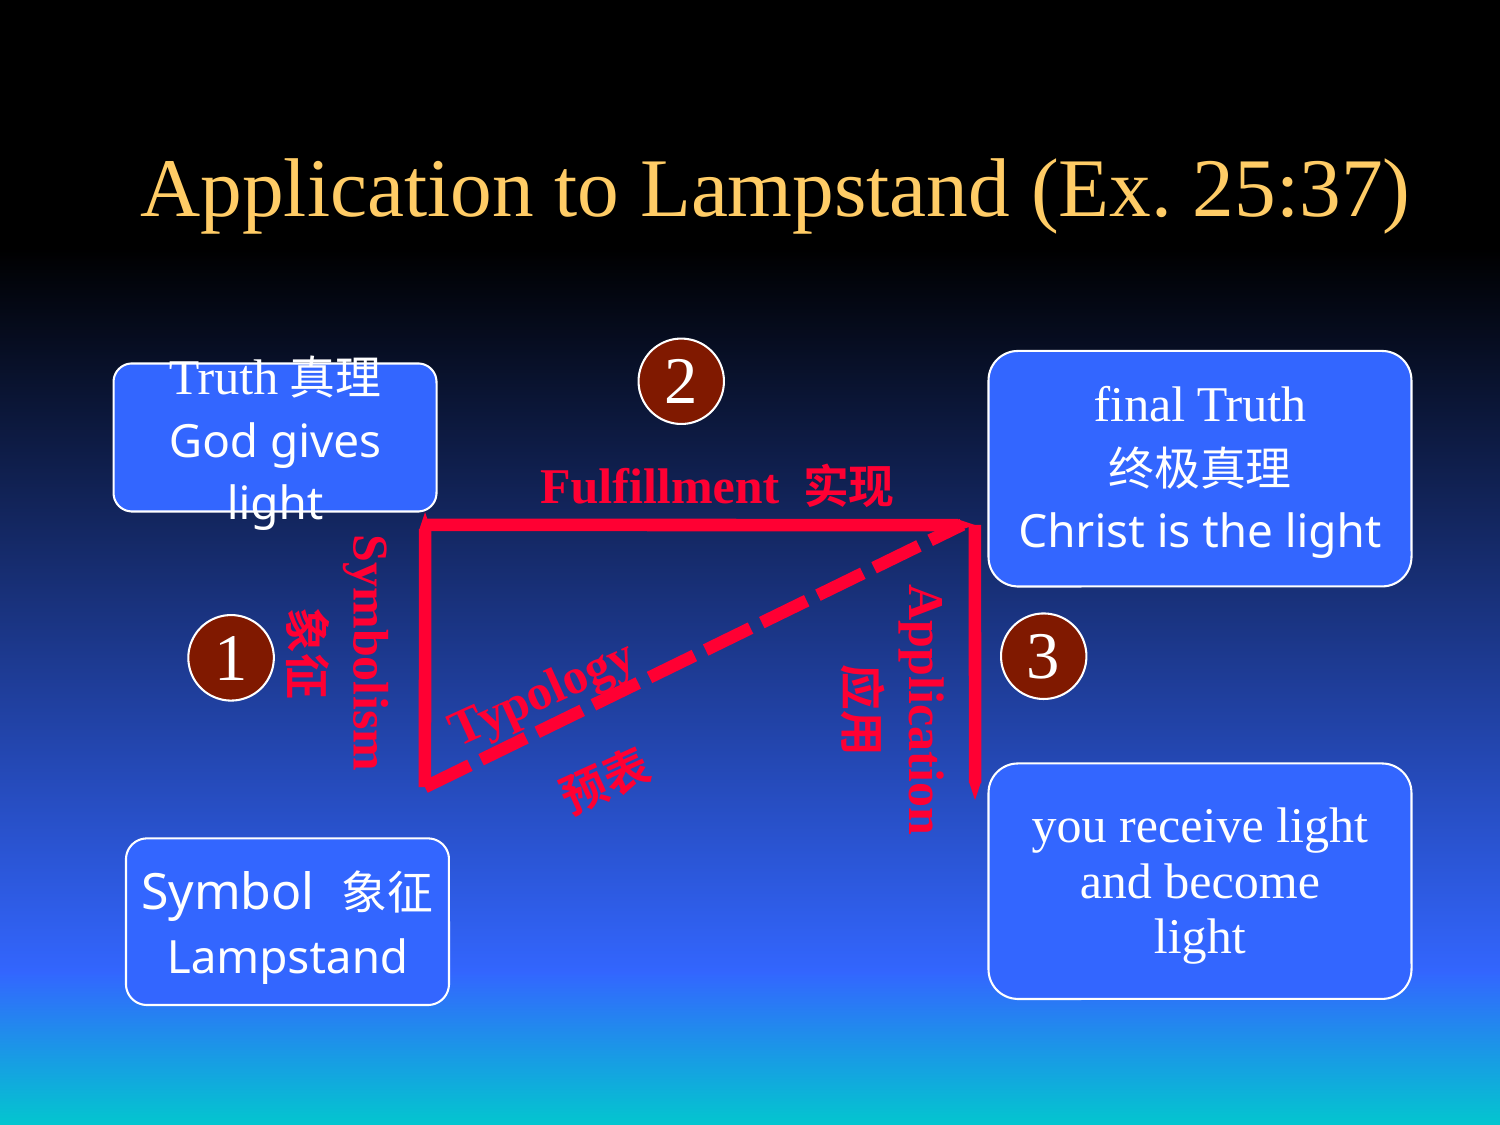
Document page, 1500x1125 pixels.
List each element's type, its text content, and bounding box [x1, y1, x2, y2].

text_box Truth真理 God gives light [113, 363, 437, 512]
text_box Application 应用 [824, 556, 962, 864]
text_box Symbol 象征 Lampstand [126, 838, 449, 1006]
text_box Typology 预表 [373, 589, 760, 904]
text_box 3 [1001, 613, 1087, 699]
text_box 1 [188, 615, 268, 701]
text_box Symbolism 象征 [268, 519, 406, 795]
text_box Fulfillment 实现 [525, 442, 913, 524]
title Application to Lampstand (Ex. 25:37) [112, 74, 1441, 292]
text_box final Truth 终极真理 Christ is the light [988, 350, 1412, 587]
text_box you receive light and become light [988, 763, 1412, 999]
text_box 2 [638, 338, 724, 424]
